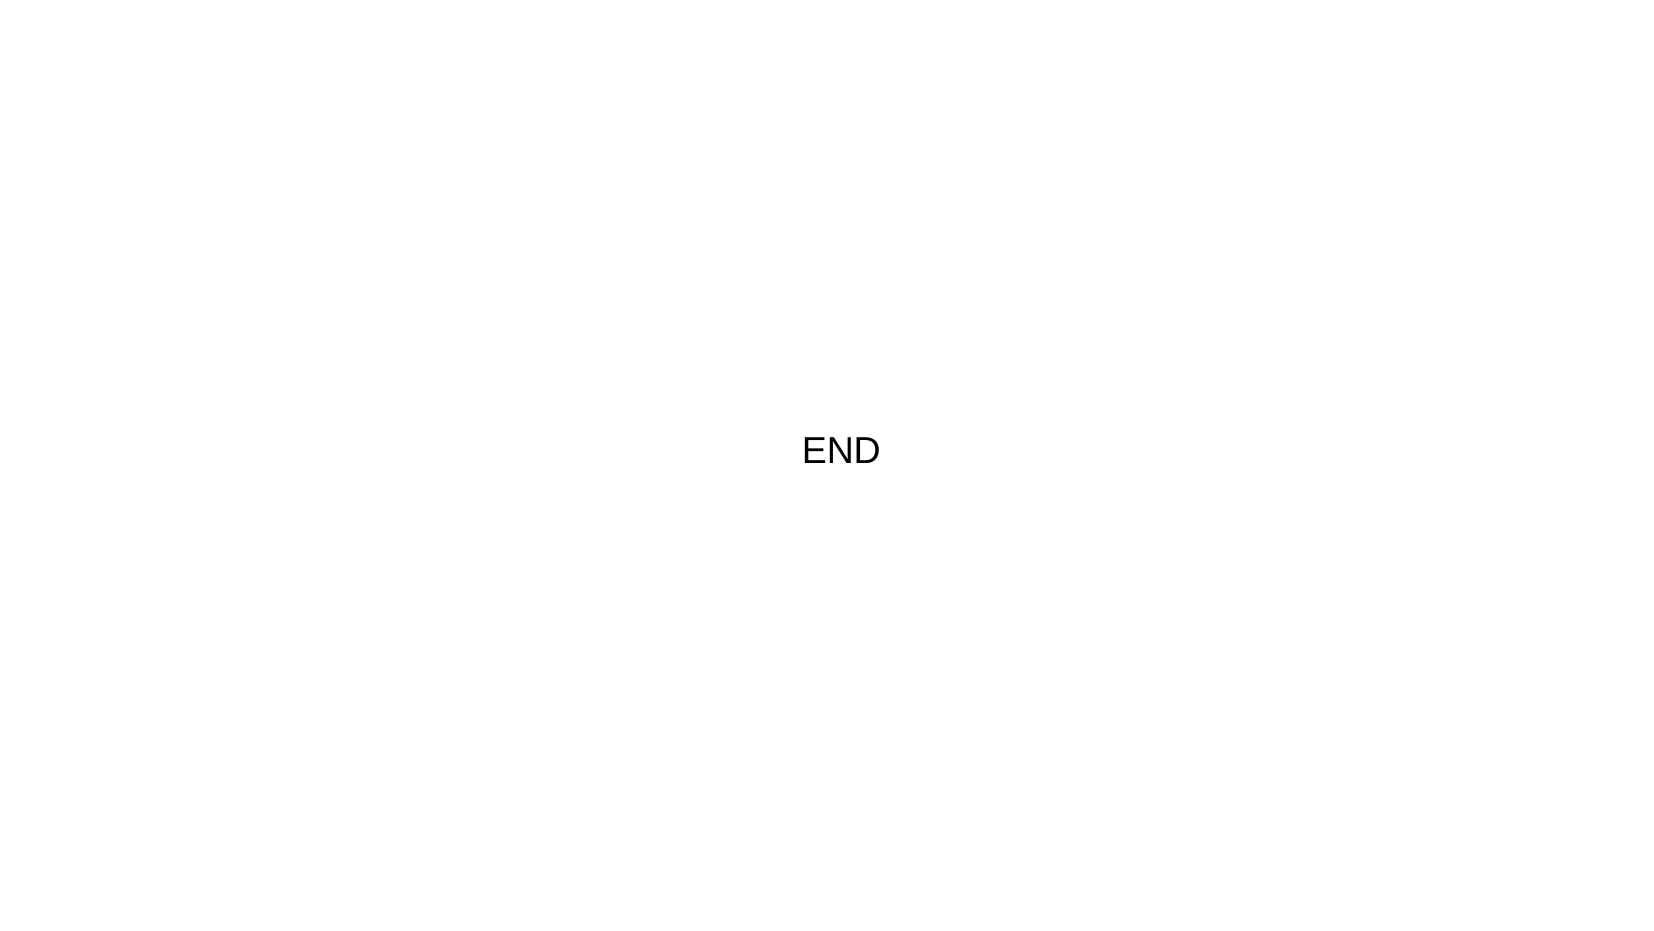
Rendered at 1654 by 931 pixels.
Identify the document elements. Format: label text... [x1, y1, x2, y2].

text_box END [245, 421, 1438, 479]
